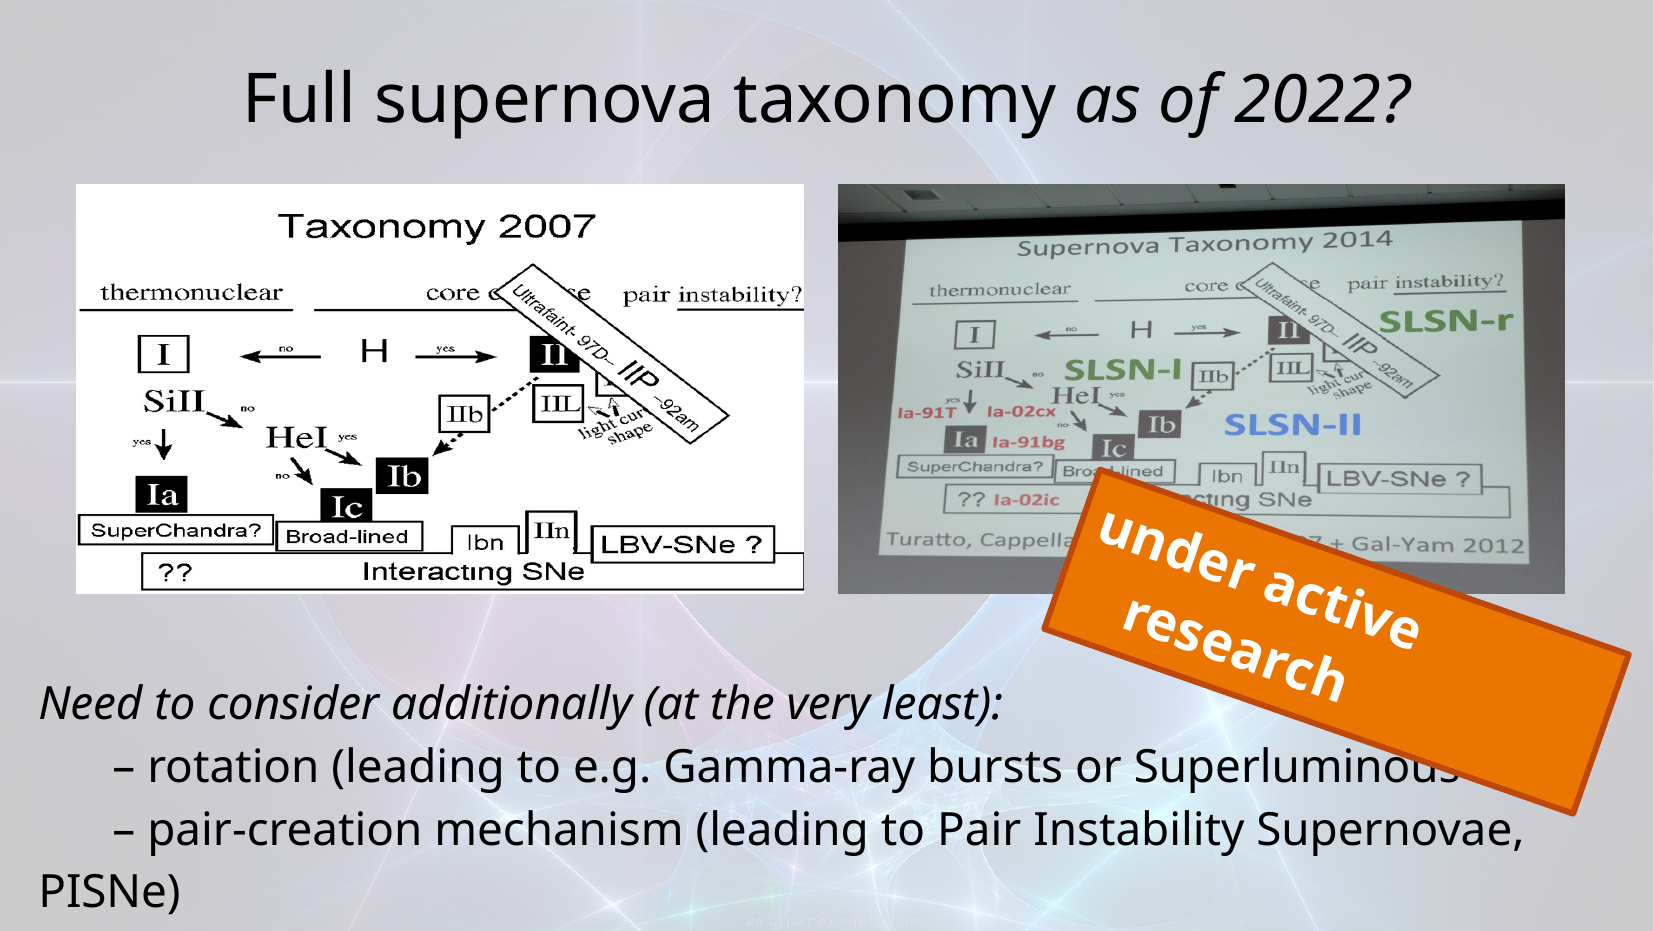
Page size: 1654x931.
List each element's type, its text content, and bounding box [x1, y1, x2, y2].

picture [0, 0, 1654, 931]
text_box Need to consider additionally (at the very least): – rotation (leading to e.g. Gamma-ray bursts or Superluminous SNe) – pair-creation mechanism (leading to Pair Instability Supernovae, PISNe) – binarity (leading to, basically, anything we want 😛 but also to GWs 😉) [23, 663, 1654, 931]
title Full supernova taxonomy as of 2022? [82, 17, 1571, 174]
text_box under active research [1051, 469, 1629, 793]
